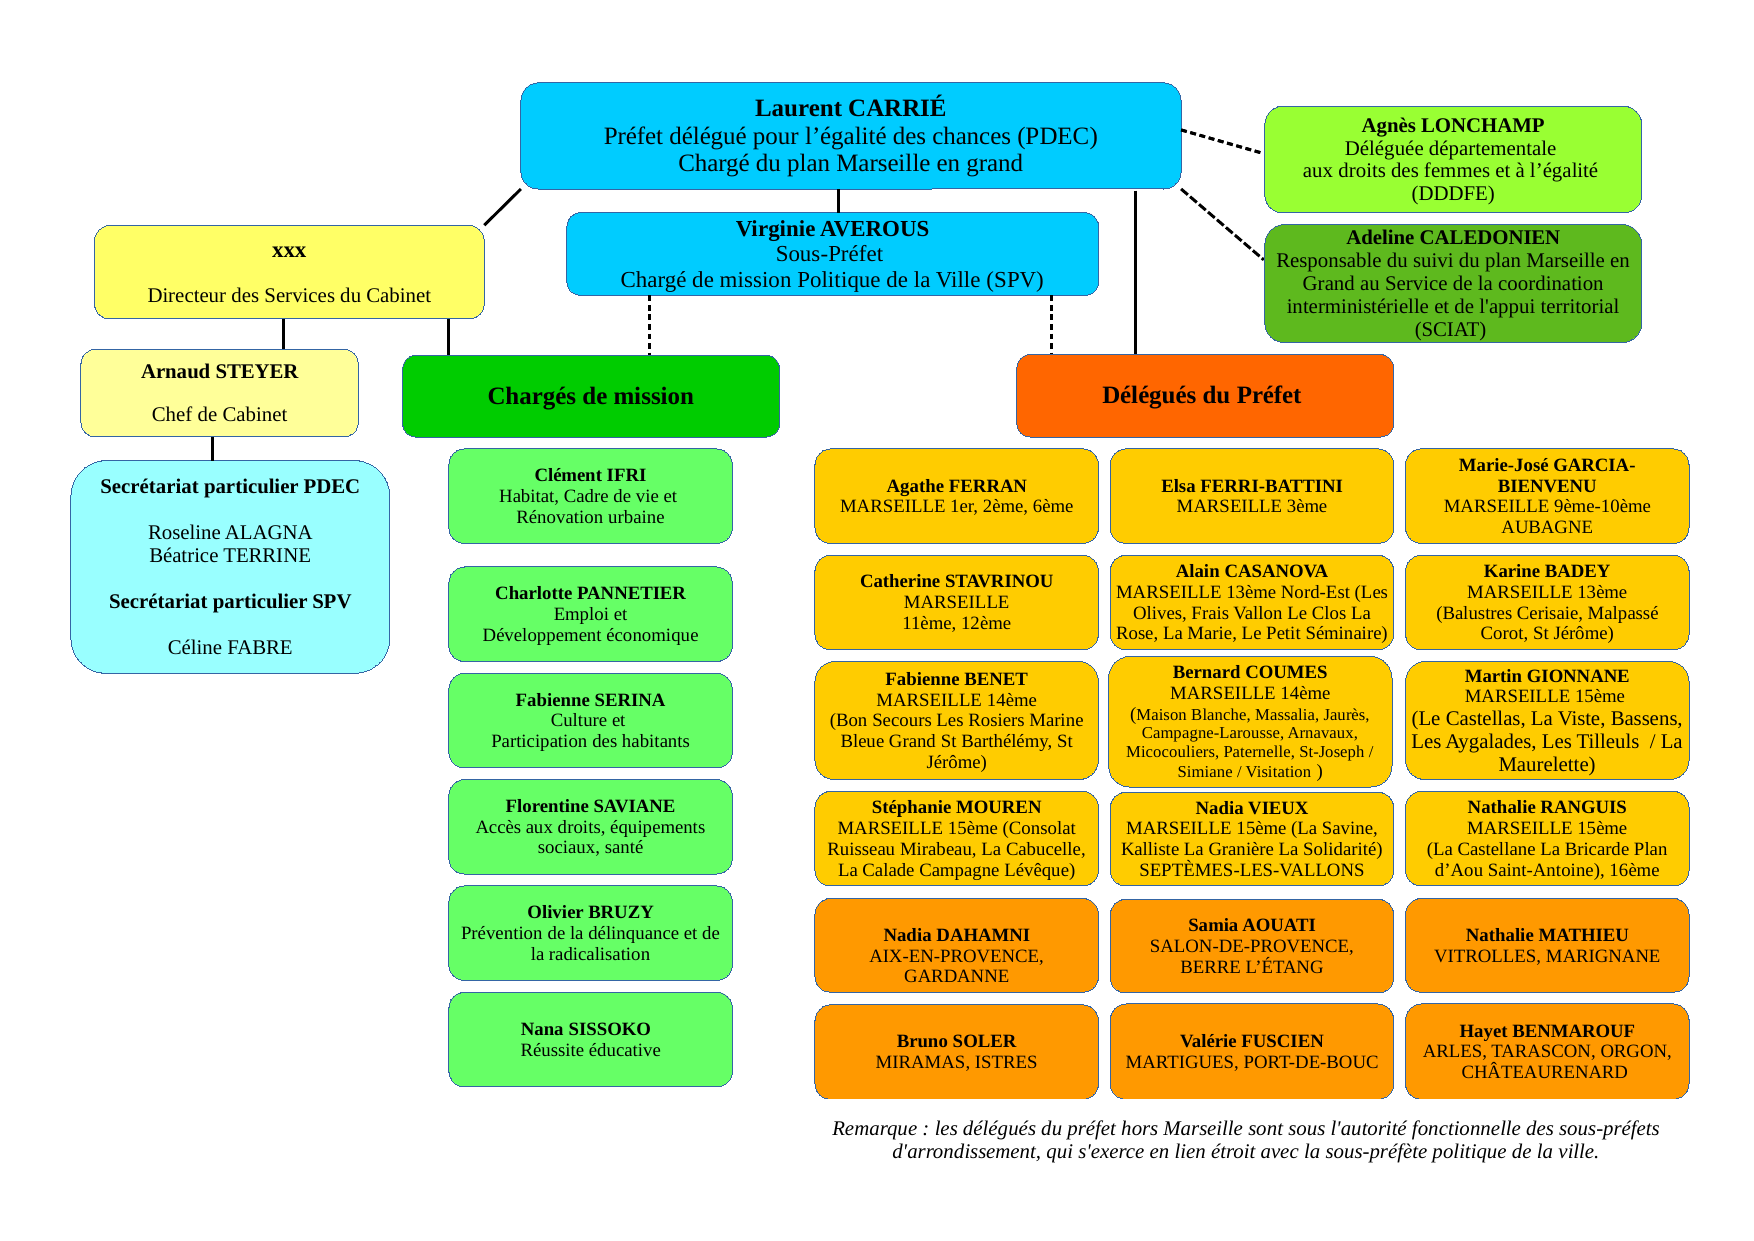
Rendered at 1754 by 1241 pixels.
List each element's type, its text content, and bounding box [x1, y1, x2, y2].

text_box Fabienne BENET MARSEILLE 14ème (Bon Secours Les Rosiers Marine Bleue Grand St Barthélémy, St Jérôme) [814, 661, 1099, 780]
text_box Chargés de mission [402, 355, 780, 438]
text_box Clément IFRI Habitat, Cadre de vie et Rénovation urbaine [448, 448, 733, 544]
text_box Florentine SAVIANE Accès aux droits, équipements sociaux, santé [448, 779, 733, 875]
text_box Nana SISSOKO Réussite éducative [448, 992, 733, 1087]
text_box Adeline CALEDONIEN Responsable du suivi du plan Marseille en Grand au Service de la coordination interministérielle et de l'appui territorial (SCIAT) [1264, 224, 1642, 343]
text_box Nathalie MATHIEU VITROLLES, MARIGNANE [1405, 898, 1690, 993]
text_box Nadia DAHAMNI AIX-EN-PROVENCE, GARDANNE [814, 898, 1099, 993]
text_box Agathe FERRAN MARSEILLE 1er, 2ème, 6ème [814, 448, 1099, 544]
text_box Elsa FERRI-BATTINI MARSEILLE 3ème [1110, 448, 1394, 544]
text_box Stéphanie MOUREN MARSEILLE 15ème (Consolat Ruisseau Mirabeau, La Cabucelle, La Calade Campagne Lévêque) [814, 791, 1099, 886]
text_box Laurent CARRIÉ Préfet délégué pour l’égalité des chances (PDEC) Chargé du plan Marseille en grand [520, 82, 1182, 190]
text_box Bruno SOLER MIRAMAS, ISTRES [814, 1004, 1099, 1099]
text_box Marie-José GARCIA-BIENVENU MARSEILLE 9ème-10ème AUBAGNE [1405, 448, 1690, 544]
text_box Hayet BENMAROUF ARLES, TARASCON, ORGON, CHÂTEAURENARD [1405, 1003, 1690, 1099]
text_box Fabienne SERINA Culture et Participation des habitants [448, 673, 733, 768]
text_box Arnaud STEYER Chef de Cabinet [80, 349, 359, 437]
text_box Valérie FUSCIEN MARTIGUES, PORT-DE-BOUC [1110, 1003, 1394, 1099]
text_box Alain CASANOVA MARSEILLE 13ème Nord-Est (Les Olives, Frais Vallon Le Clos La Rose, La Marie, Le Petit Séminaire) [1110, 555, 1394, 650]
text_box Olivier BRUZY Prévention de la délinquance et de la radicalisation [448, 885, 733, 981]
text_box Nathalie RANGUIS MARSEILLE 15ème (La Castellane La Bricarde Plan d’Aou Saint-Antoine), 16ème [1405, 791, 1690, 886]
text_box Délégués du Préfet [1016, 354, 1394, 438]
text_box Nadia VIEUX MARSEILLE 15ème (La Savine, Kalliste La Granière La Solidarité) SEPTÈMES-LES-VALLONS [1110, 792, 1394, 886]
text_box Agnès LONCHAMP Déléguée départementale aux droits des femmes et à l’égalité (DDDFE) [1264, 106, 1642, 213]
text_box Secrétariat particulier PDEC Roseline ALAGNA Béatrice TERRINE Secrétariat particulier SPV Céline FABRE [70, 460, 390, 674]
text_box Martin GIONNANE MARSEILLE 15ème (Le Castellas, La Viste, Bassens, Les Aygalades, Les Tilleuls / La Maurelette) [1405, 661, 1690, 780]
text_box xxx Directeur des Services du Cabinet [94, 225, 485, 319]
text_box Bernard COUMES MARSEILLE 14ème (Maison Blanche, Massalia, Jaurès, Campagne-Larousse, Arnavaux, Micocouliers, Paternelle, St-Joseph / Simiane / Visitation ) [1108, 656, 1393, 788]
text_box Samia AOUATI SALON-DE-PROVENCE, BERRE L’ÉTANG [1110, 899, 1394, 993]
text_box Catherine STAVRINOU MARSEILLE 11ème, 12ème [814, 555, 1099, 650]
text_box Charlotte PANNETIER Emploi et Développement économique [448, 566, 733, 662]
text_box Remarque : les délégués du préfet hors Marseille sont sous l'autorité fonctionnelle des sous-préfets d'arrondissement, qui s'exerce en lien étroit avec la sous-préfète politique de la ville. [814, 1099, 1678, 1182]
text_box Karine BADEY MARSEILLE 13ème (Balustres Cerisaie, Malpassé Corot, St Jérôme) [1405, 555, 1690, 650]
text_box Virginie AVEROUS Sous-Préfet Chargé de mission Politique de la Ville (SPV) [566, 212, 1099, 296]
